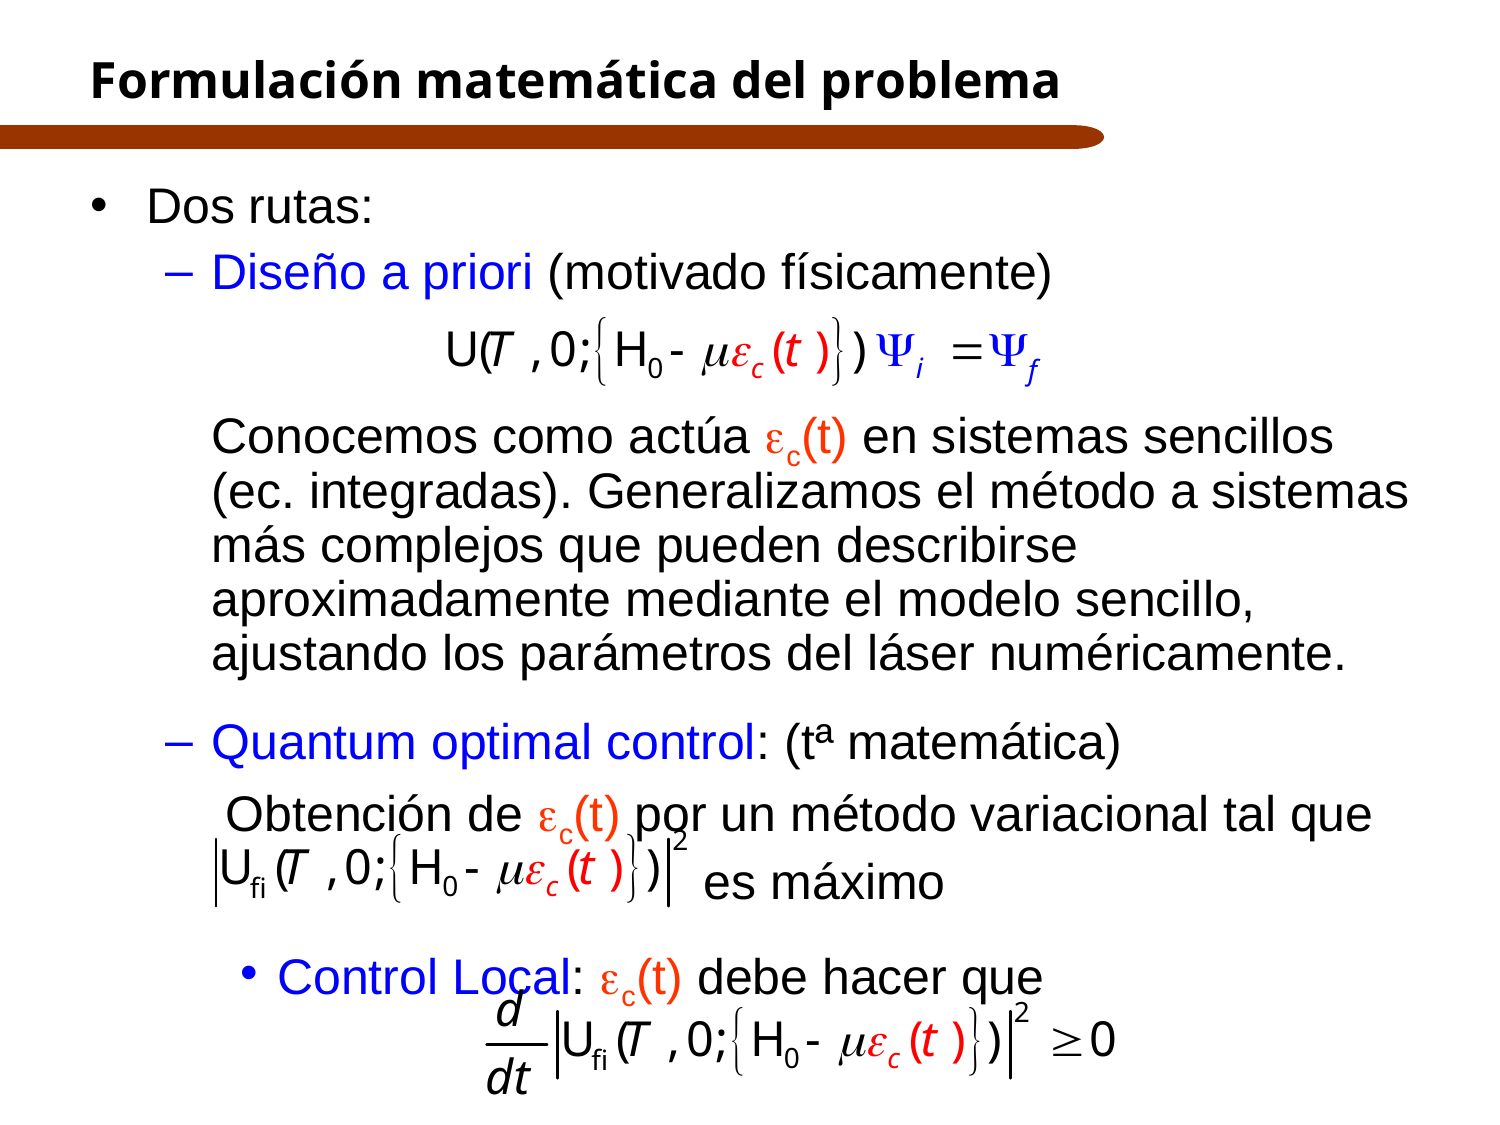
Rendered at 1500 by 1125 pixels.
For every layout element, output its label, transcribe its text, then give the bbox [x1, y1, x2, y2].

list Dos rutas: Diseño a priori (motivado físicamente) Conocemos como actúa c(t) en sistemas sencillos (ec. integradas). Generalizamos el método a sistemas más complejos que pueden describirse aproximadamente mediante el modelo sencillo, ajustando los parámetros del láser numéricamente. Quantum optimal control: (tª matemática) Obtención de c(t) por un método variacional tal que es máximo Control Local: c(t) debe hacer que [75, 172, 1436, 1047]
chart [478, 976, 1126, 1106]
text_box Formulación matemática del problema [75, 7, 1426, 149]
chart [206, 820, 697, 917]
chart [440, 314, 1060, 396]
